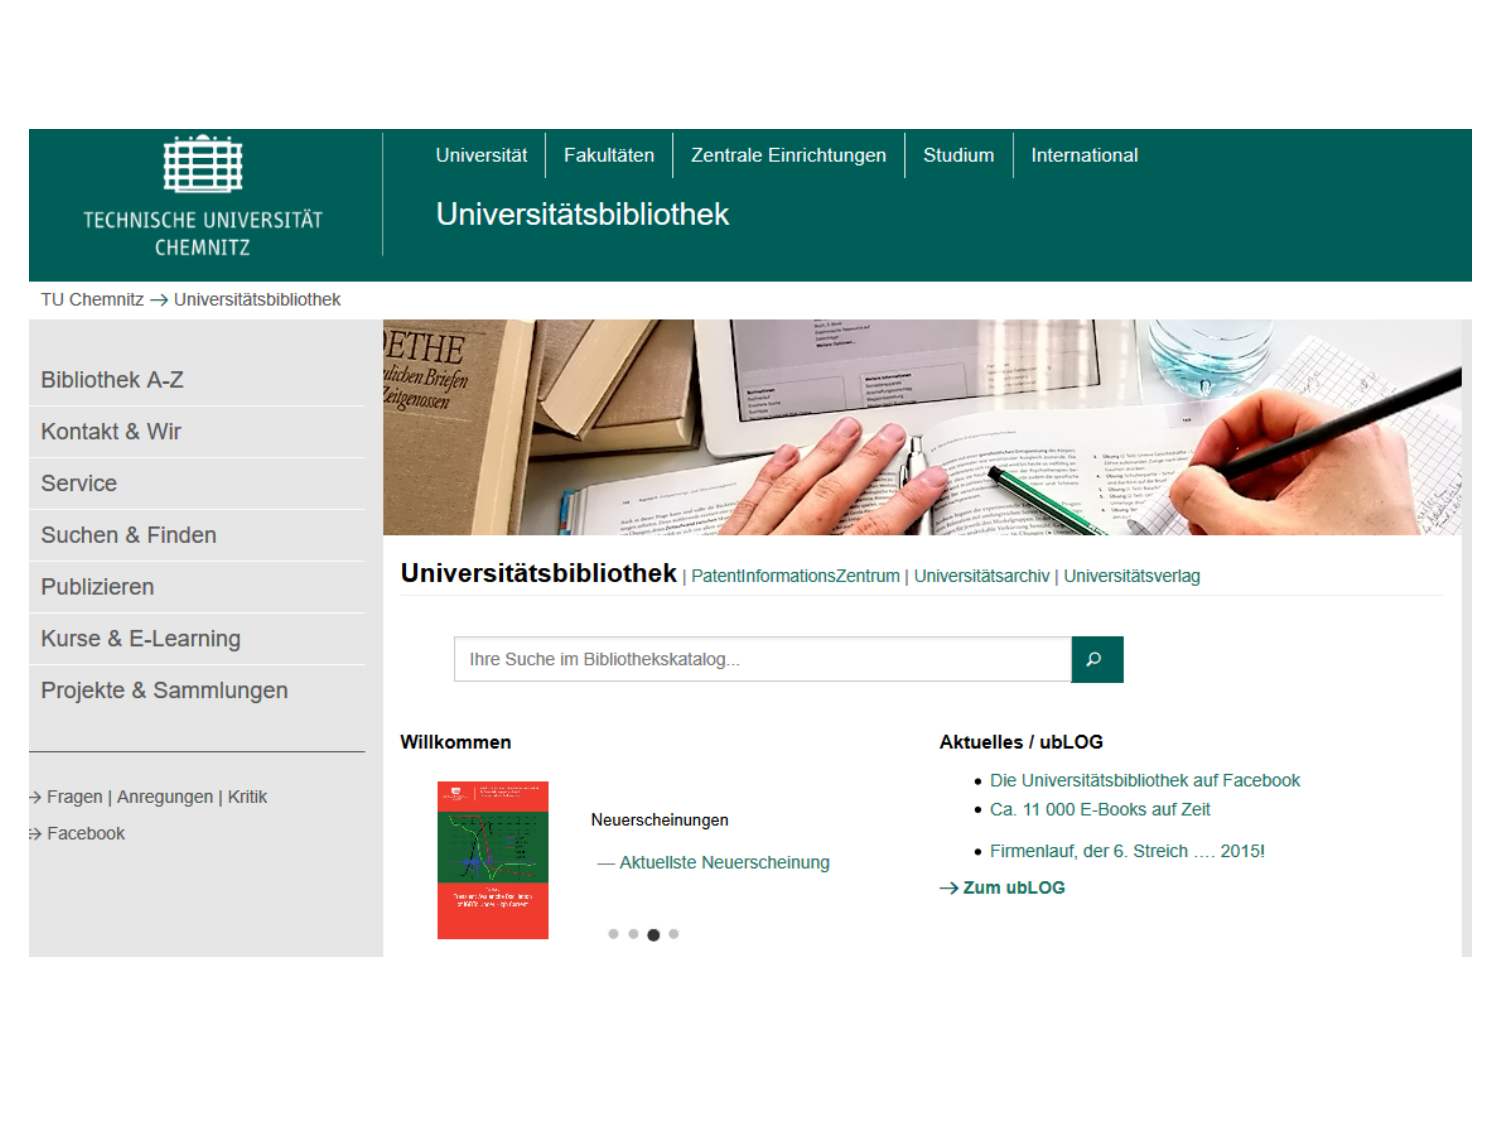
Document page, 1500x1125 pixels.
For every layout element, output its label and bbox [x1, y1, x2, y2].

picture [29, 129, 1472, 957]
